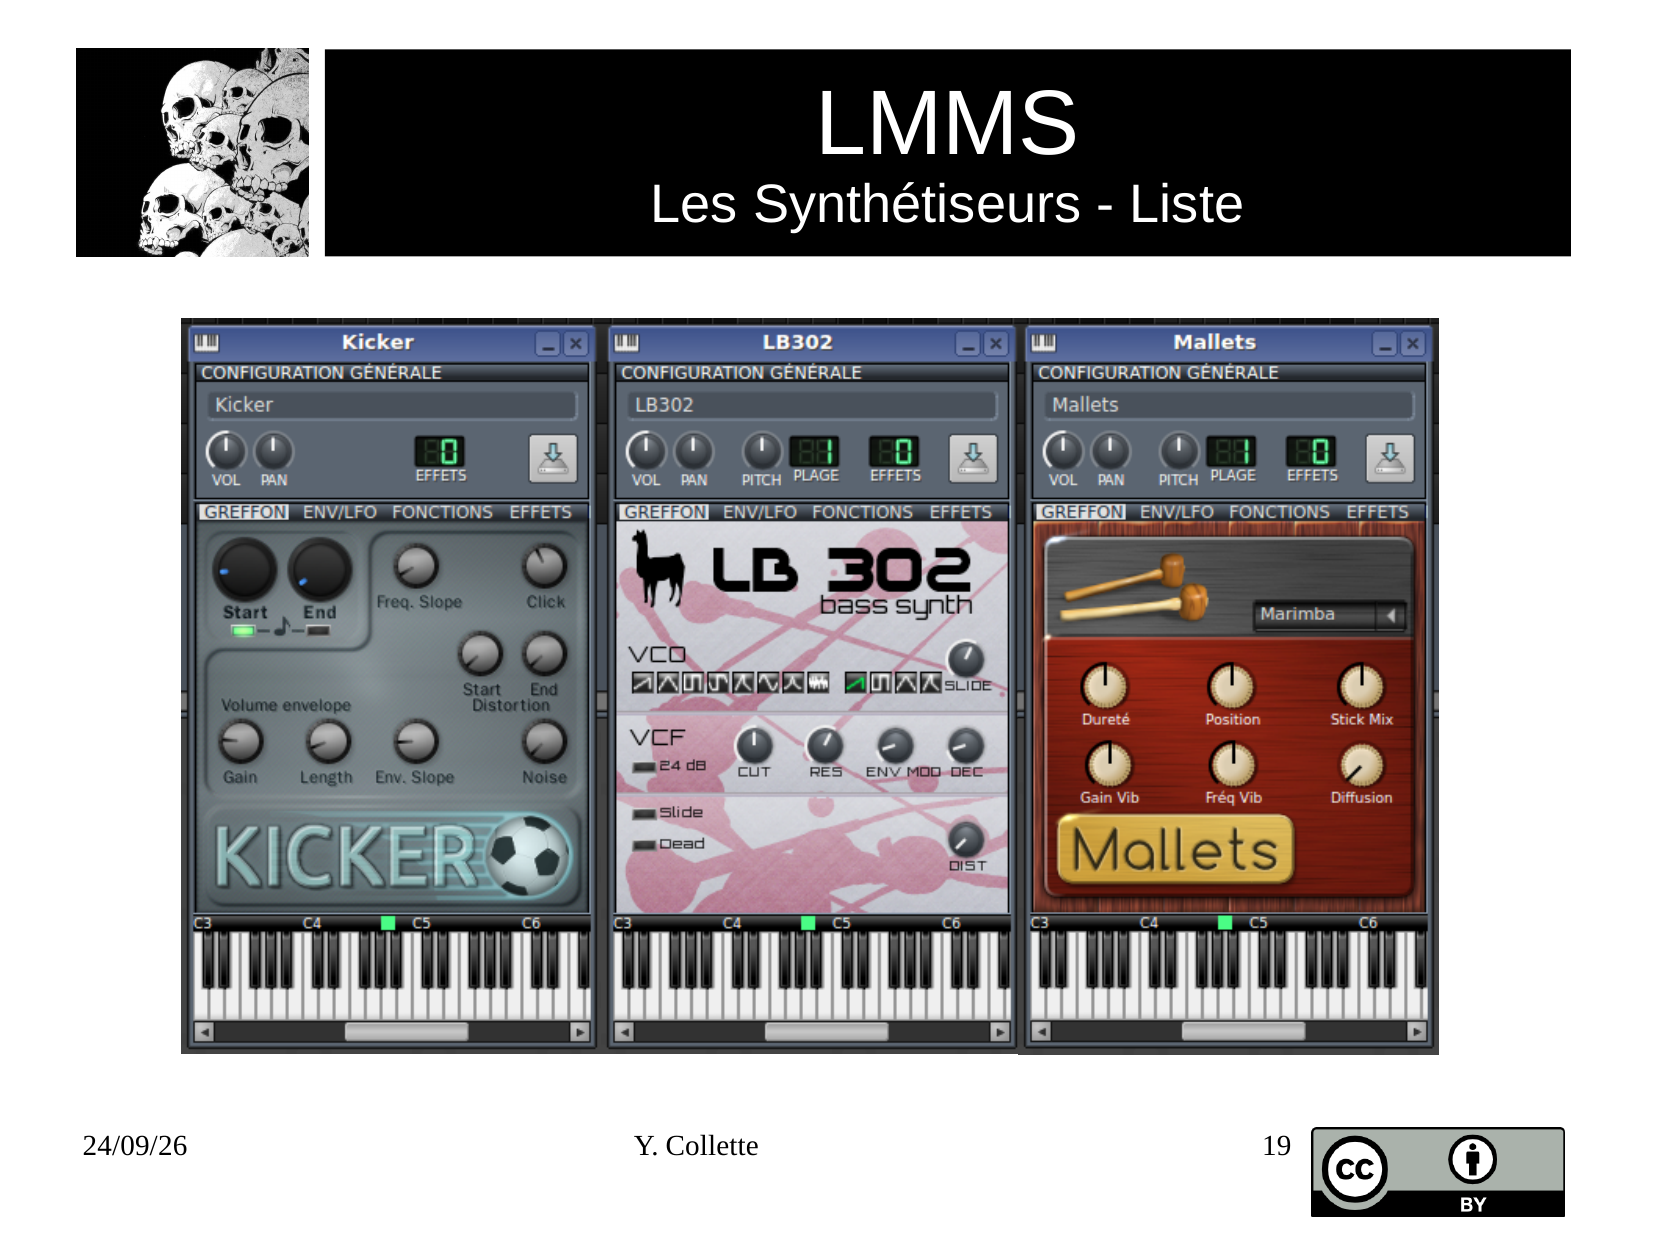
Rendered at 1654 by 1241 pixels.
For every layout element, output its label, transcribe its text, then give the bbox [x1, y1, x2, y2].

picture [181, 318, 1439, 1055]
title LMMS Les Synthétiseurs - Liste [324, 49, 1571, 257]
picture [76, 48, 309, 257]
picture [1311, 1127, 1565, 1217]
